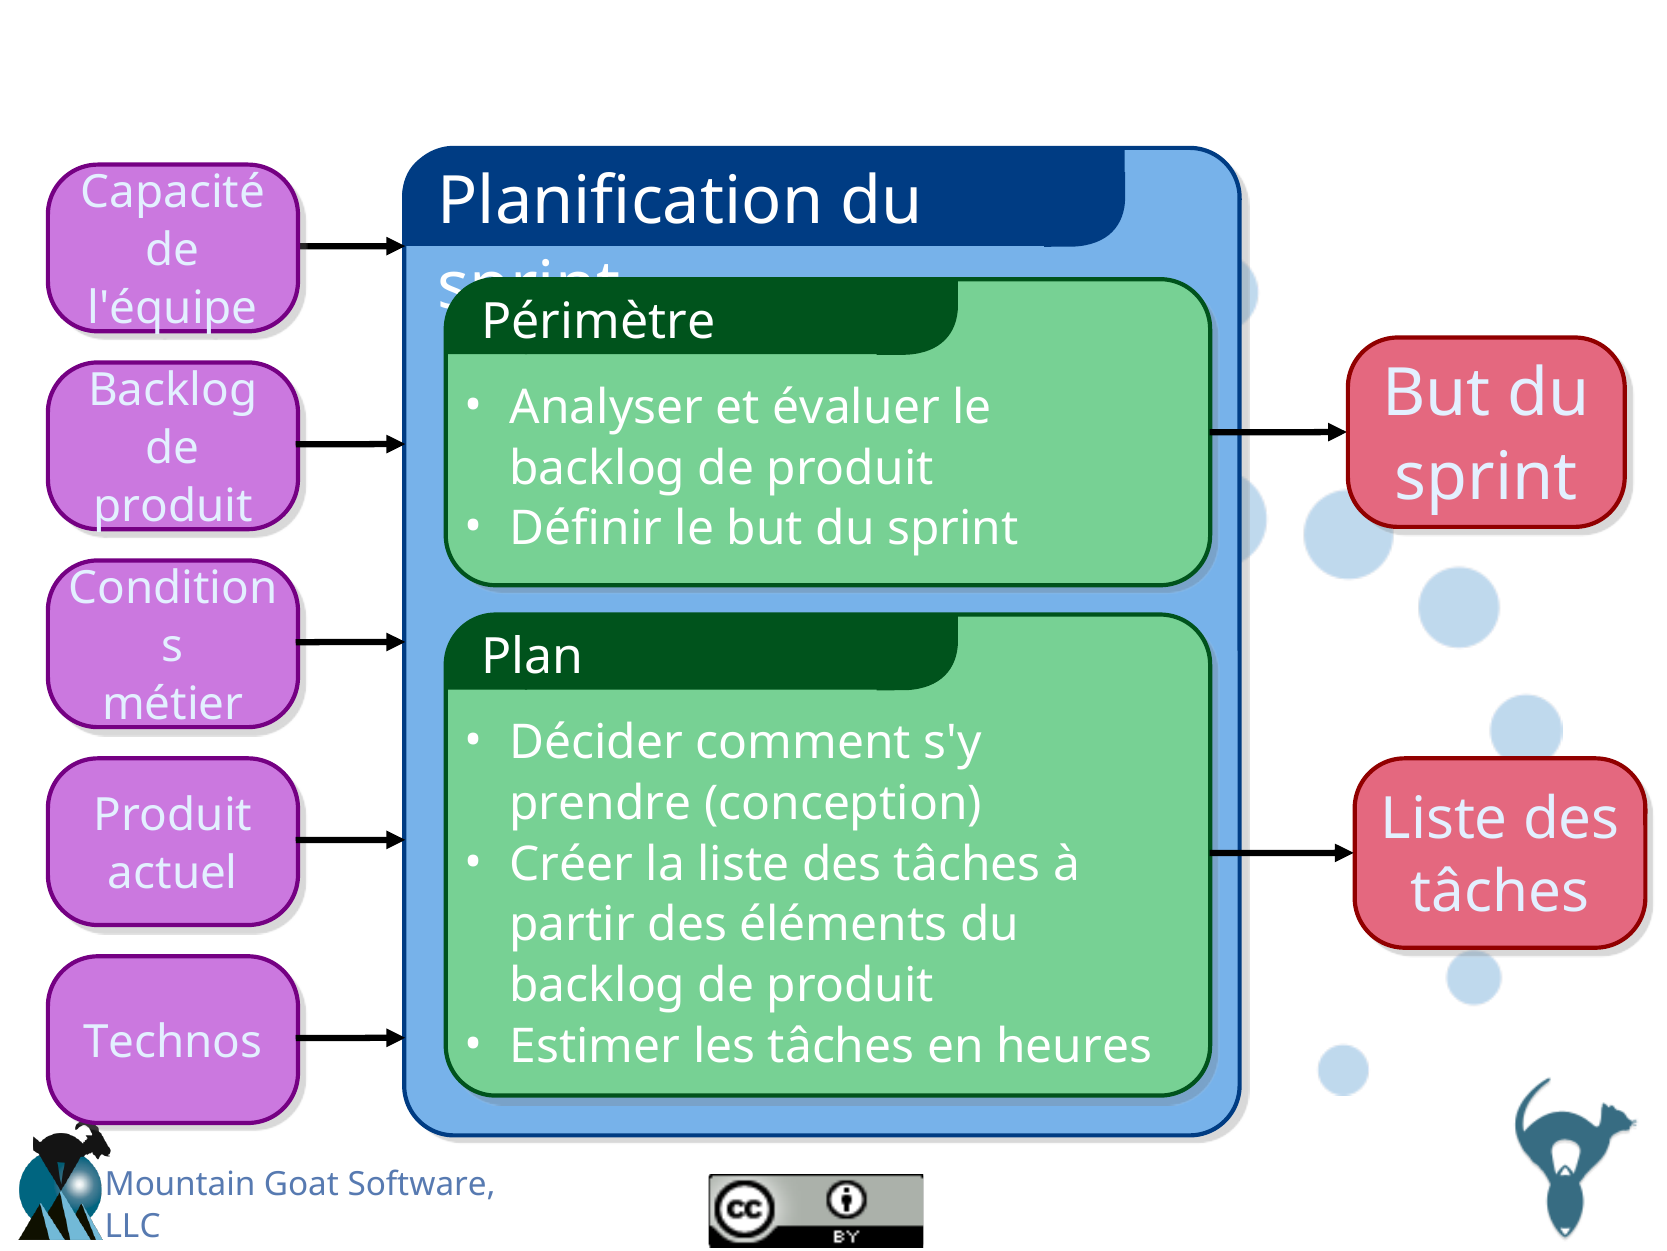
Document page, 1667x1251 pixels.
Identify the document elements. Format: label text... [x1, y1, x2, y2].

text_box [402, 147, 1240, 1136]
picture [1219, 156, 1563, 431]
text_box Décider comment s'y prendre (conception)‏ Créer la liste des tâches à partir des éléments du backlog de produit Estimer les tâches en heures [456, 702, 1165, 1069]
picture [1240, 433, 1563, 852]
text_box Planification du sprint [429, 147, 1082, 240]
picture [1239, 854, 1667, 1251]
text_box But du sprint [1347, 337, 1625, 527]
text_box Produit actuel [47, 758, 298, 926]
text_box Analyser et évaluer le backlog de produit Définir le but du sprint [456, 366, 1165, 559]
text_box Capacité de l'équipe [47, 164, 298, 332]
text_box Plan [472, 614, 892, 690]
text_box Liste des tâches [1354, 758, 1646, 948]
text_box Périmètre [472, 279, 892, 355]
text_box Conditions métier [47, 560, 298, 728]
picture [18, 1120, 111, 1240]
text_box Technos [47, 956, 298, 1123]
text_box Backlog de produit [47, 362, 298, 530]
